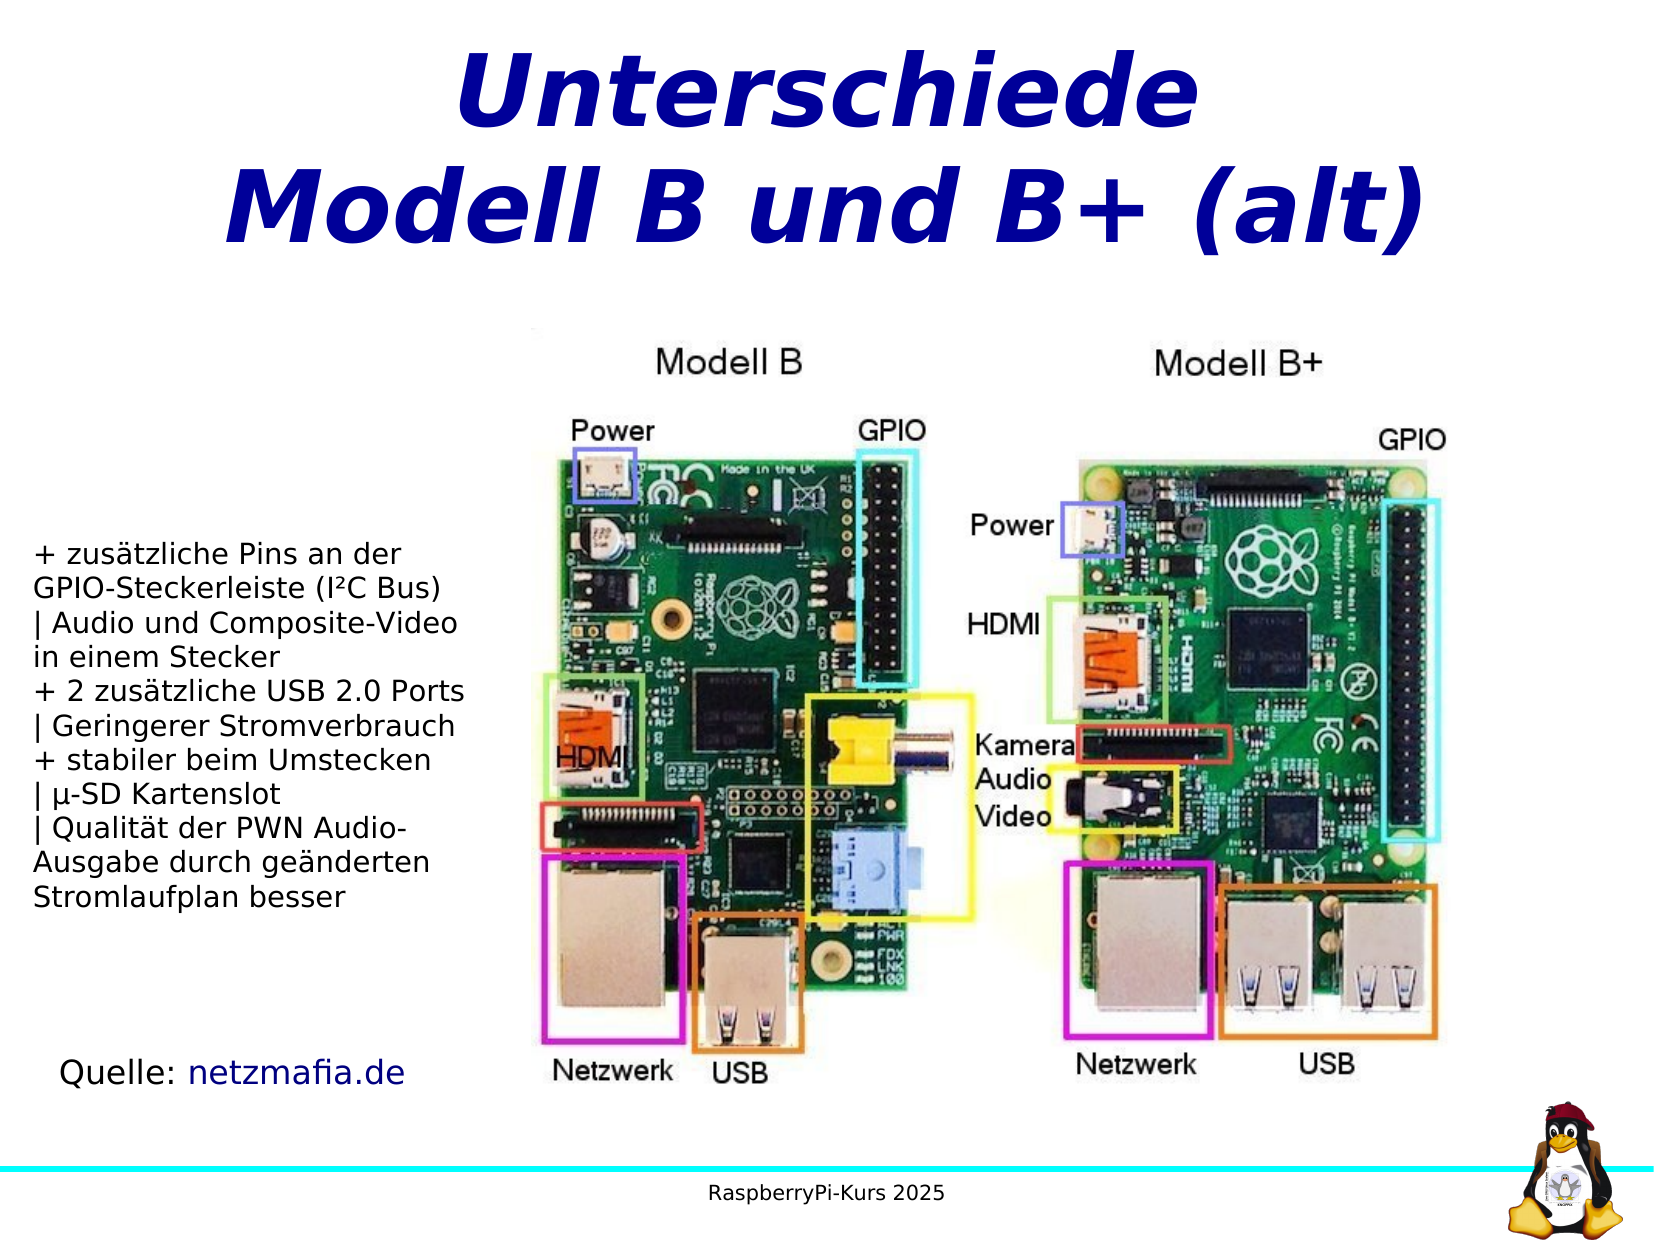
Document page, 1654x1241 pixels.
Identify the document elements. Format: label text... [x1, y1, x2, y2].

text_box Quelle: netzmafia.de [59, 1053, 502, 1093]
title Unterschiede Modell B und B+ (alt) [121, 33, 1534, 267]
picture [531, 328, 1460, 1093]
list + zusätzliche Pins an der GPIO-Steckerleiste (I²C Bus) | Audio und Composite-Video in einem Stecker + 2 zusätzliche USB 2.0 Ports | Geringerer Stromverbrauch + stabiler beim Umstecken | µ-SD Kartenslot | Qualität der PWN Audio-Ausgabe durch geänderten Stromlaufplan besser [32, 537, 473, 982]
picture [1505, 1100, 1625, 1241]
